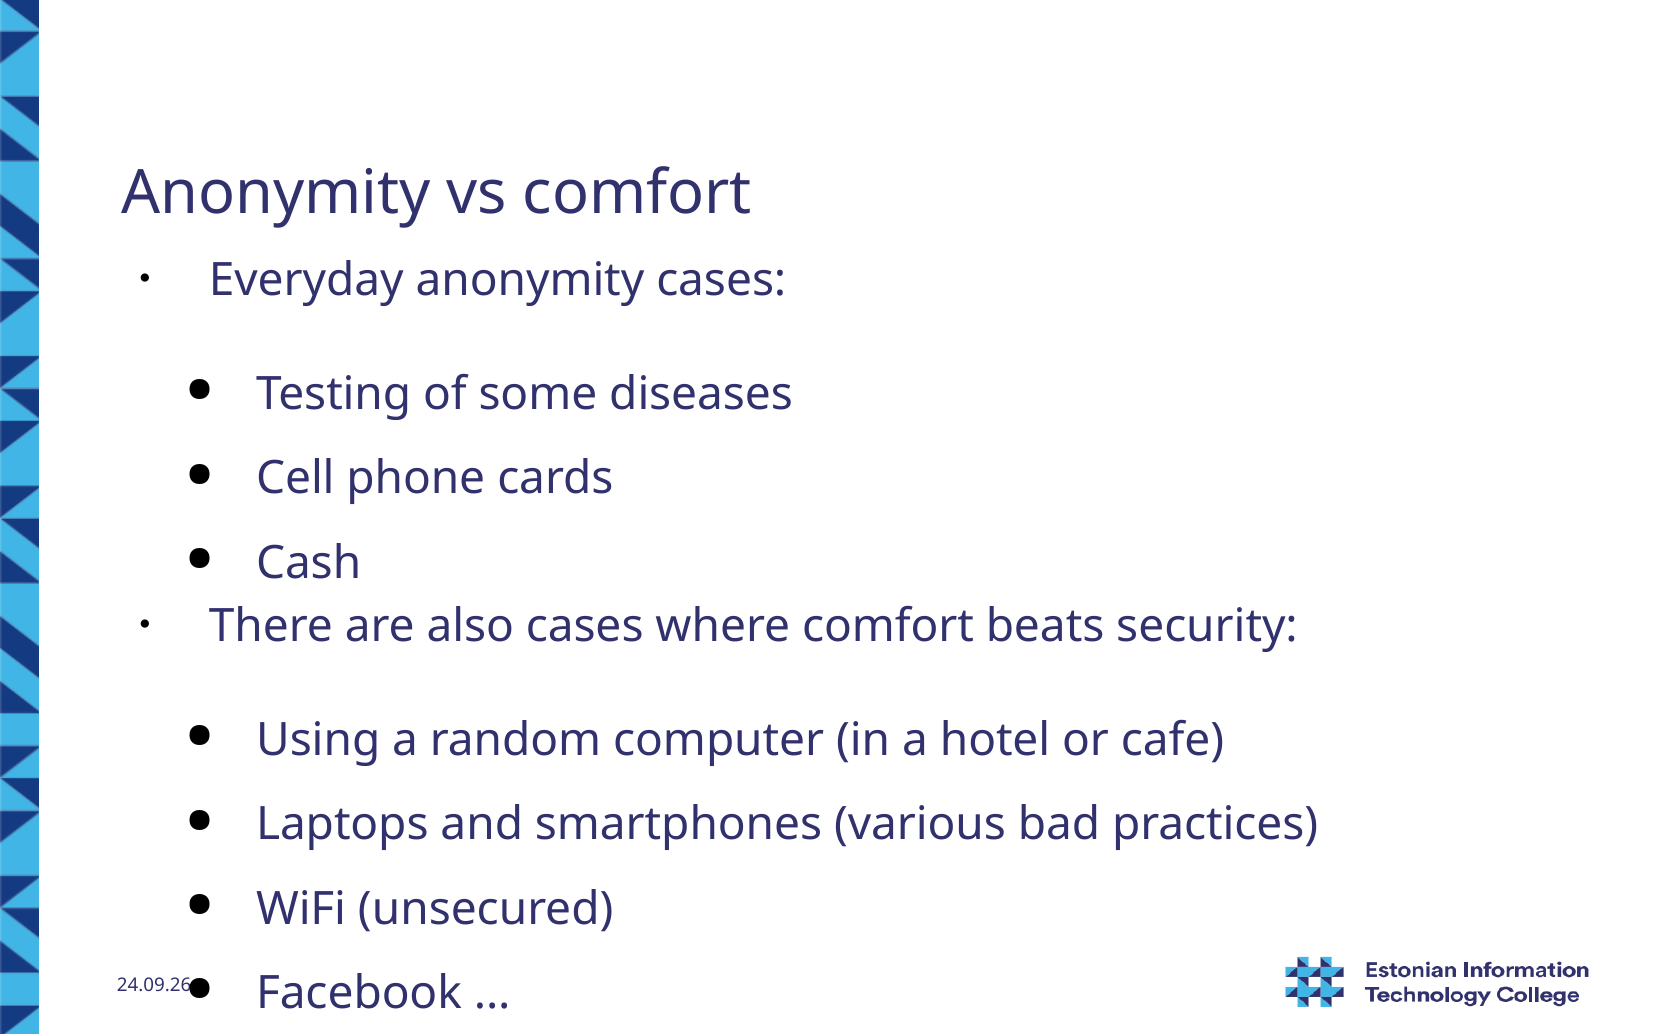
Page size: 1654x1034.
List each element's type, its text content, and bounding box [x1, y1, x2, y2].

list Everyday anonymity cases: Testing of some diseases Cell phone cards Cash There are also cases where comfort beats security: Using a random computer (in a hotel or cafe) Laptops and smartphones (various bad practices) WiFi (unsecured) Facebook ... [127, 245, 1539, 942]
title Anonymity vs comfort [121, 103, 1534, 276]
